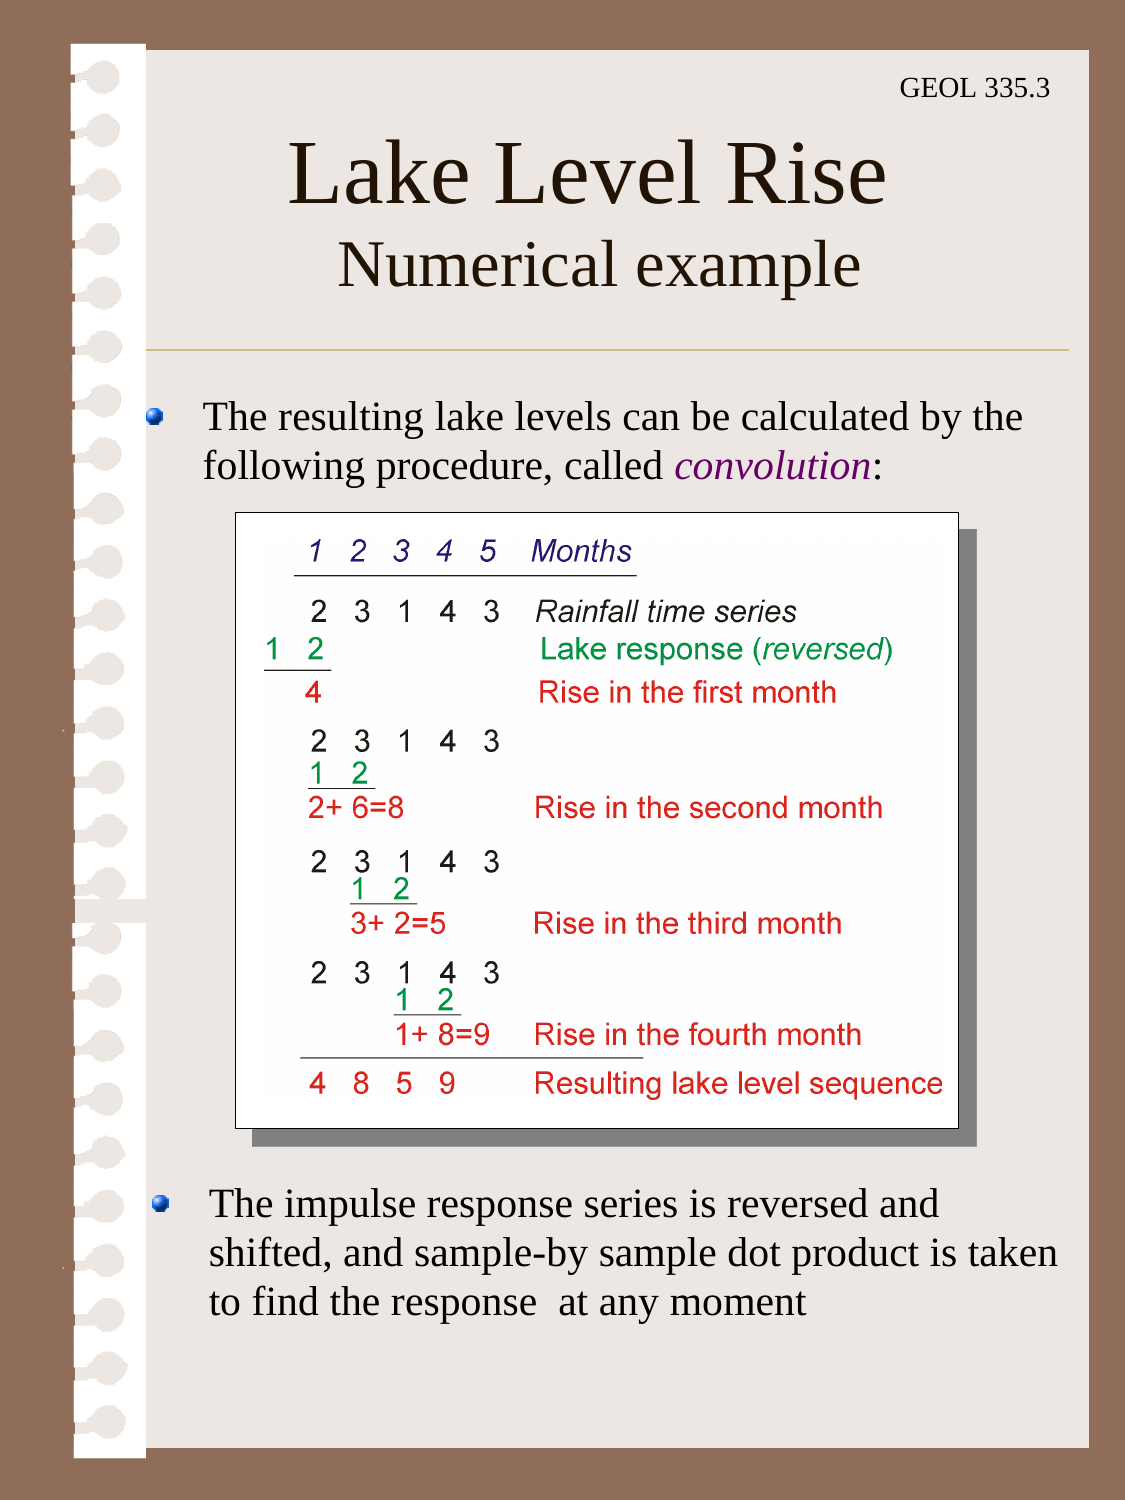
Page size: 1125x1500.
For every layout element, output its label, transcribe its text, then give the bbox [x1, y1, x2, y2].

text_box The impulse response series is reversed and shifted, and sample-by sample dot product is taken to find the response at any moment [137, 1170, 1075, 1399]
text_box [235, 560, 959, 1129]
list The resulting lake levels can be calculated by the following procedure, called convolution: [131, 383, 1069, 560]
picture [264, 539, 942, 1100]
title Lake Level Rise Numerical example [131, 83, 1069, 334]
